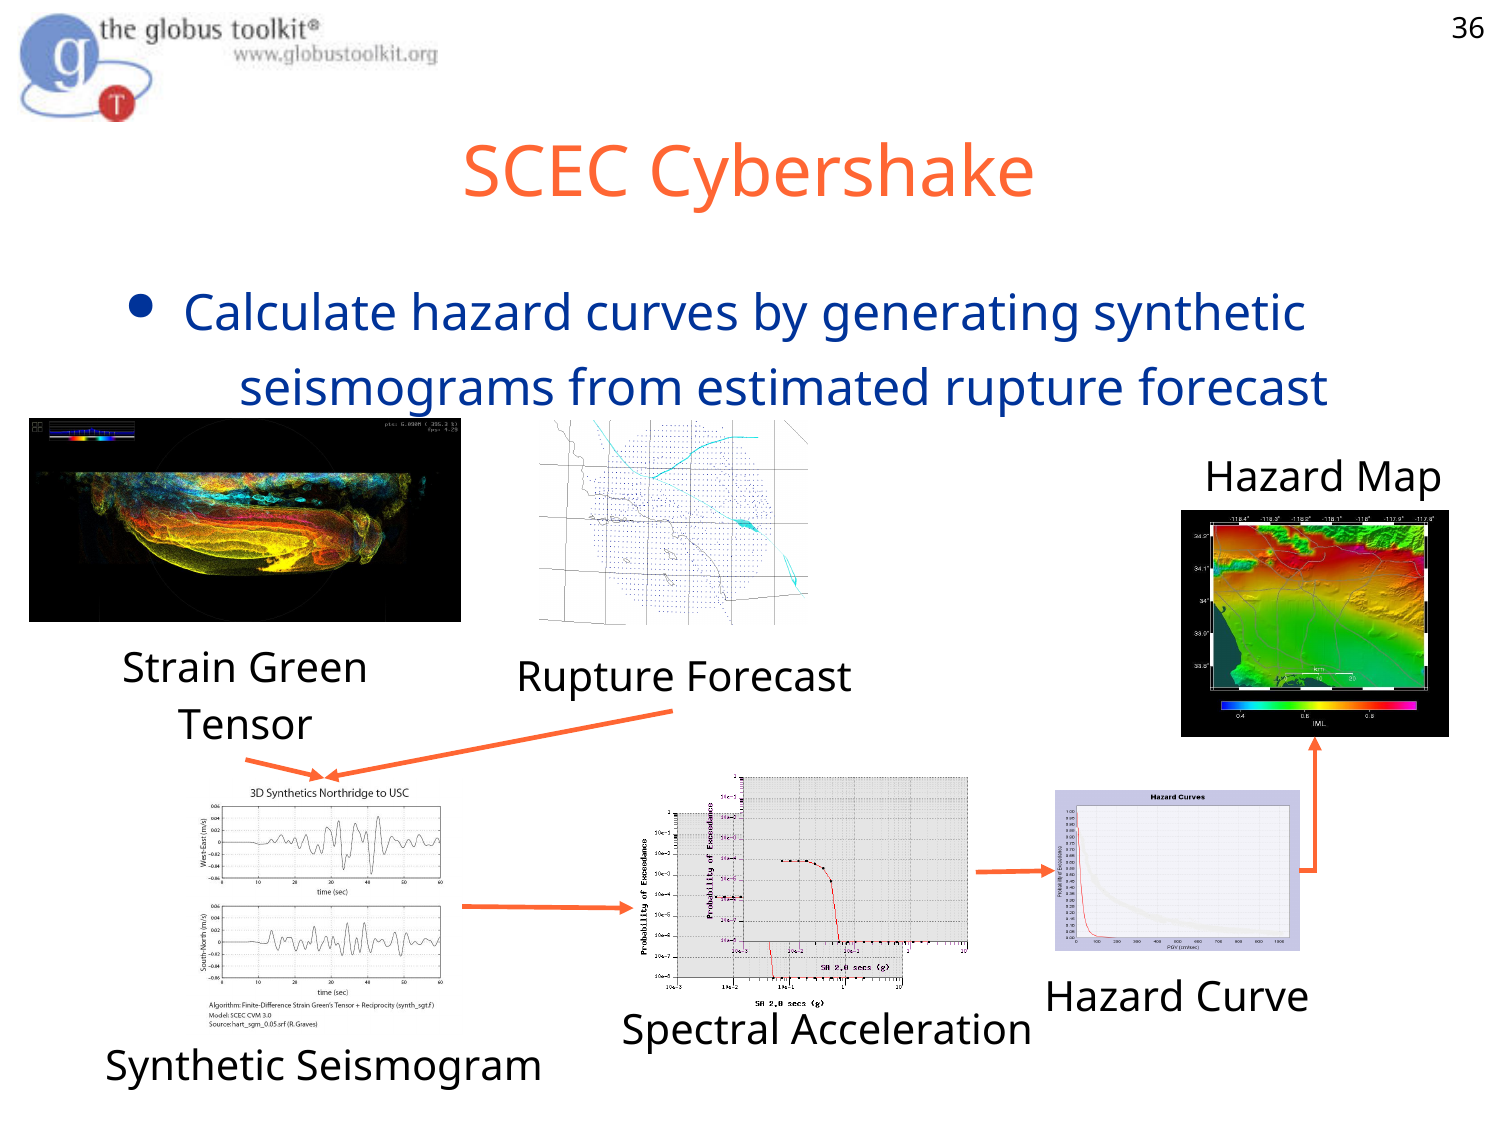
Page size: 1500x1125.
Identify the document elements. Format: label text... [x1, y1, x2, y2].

picture [17, 12, 438, 122]
picture [633, 767, 976, 991]
text_box Hazard Curve [1019, 958, 1335, 1032]
title SCEC Cybershake [112, 99, 1388, 225]
picture [1181, 512, 1449, 737]
picture [186, 778, 463, 1027]
text_box Synthetic Seismogram [72, 1027, 576, 1101]
picture [29, 418, 461, 622]
text_box Spectral Acceleration [577, 991, 1048, 1065]
text_box Rupture Forecast [478, 638, 867, 711]
picture [1055, 790, 1300, 951]
list Calculate hazard curves by generating synthetic seismograms from estimated rupture forecast [112, 262, 1468, 607]
text_box Strain Green Tensor [107, 630, 384, 760]
text_box Hazard Map [1179, 438, 1458, 512]
picture [539, 420, 808, 625]
